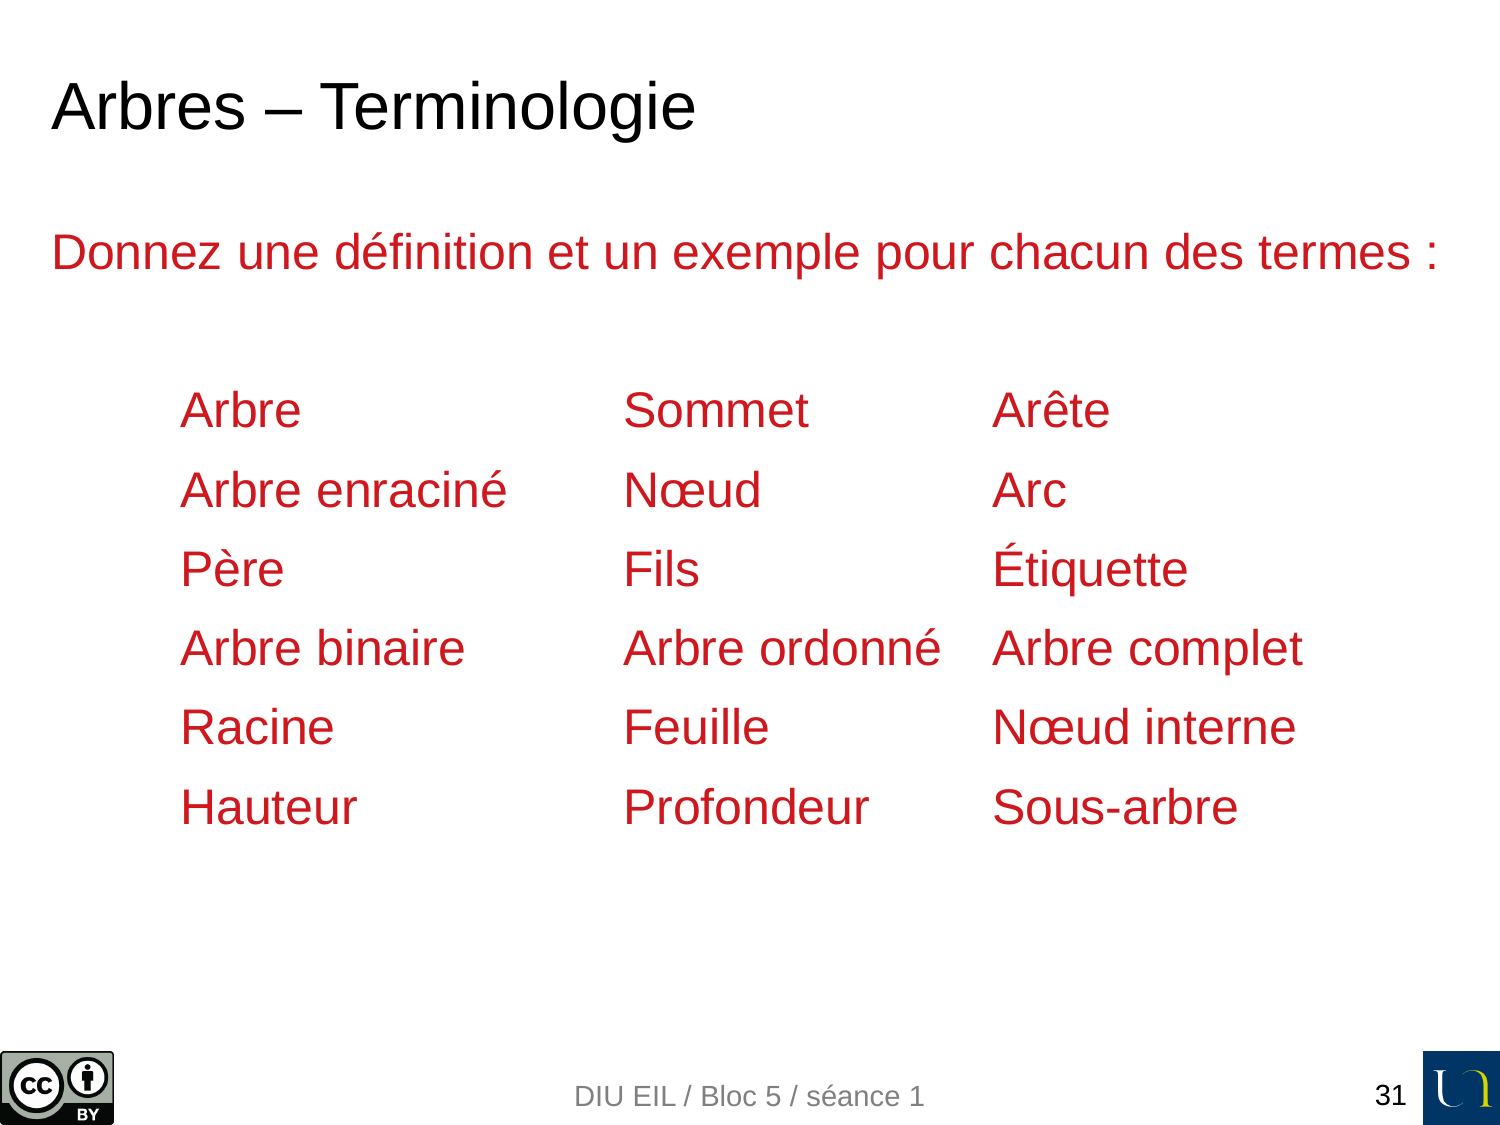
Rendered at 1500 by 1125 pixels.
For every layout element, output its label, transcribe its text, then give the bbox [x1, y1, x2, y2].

title Arbres – Terminologie [51, 44, 1449, 170]
text_box Arbre Sommet Arête Arbre enraciné Nœud Arc Père Fils Étiquette Arbre binaire Arbre ordonné Arbre complet Racine Feuille Nœud interne Hauteur Profondeur Sous-arbre [165, 375, 1359, 957]
picture [1417, 1051, 1500, 1125]
list Donnez une définition et un exemple pour chacun des termes : [51, 224, 1449, 1052]
picture [0, 1051, 114, 1125]
